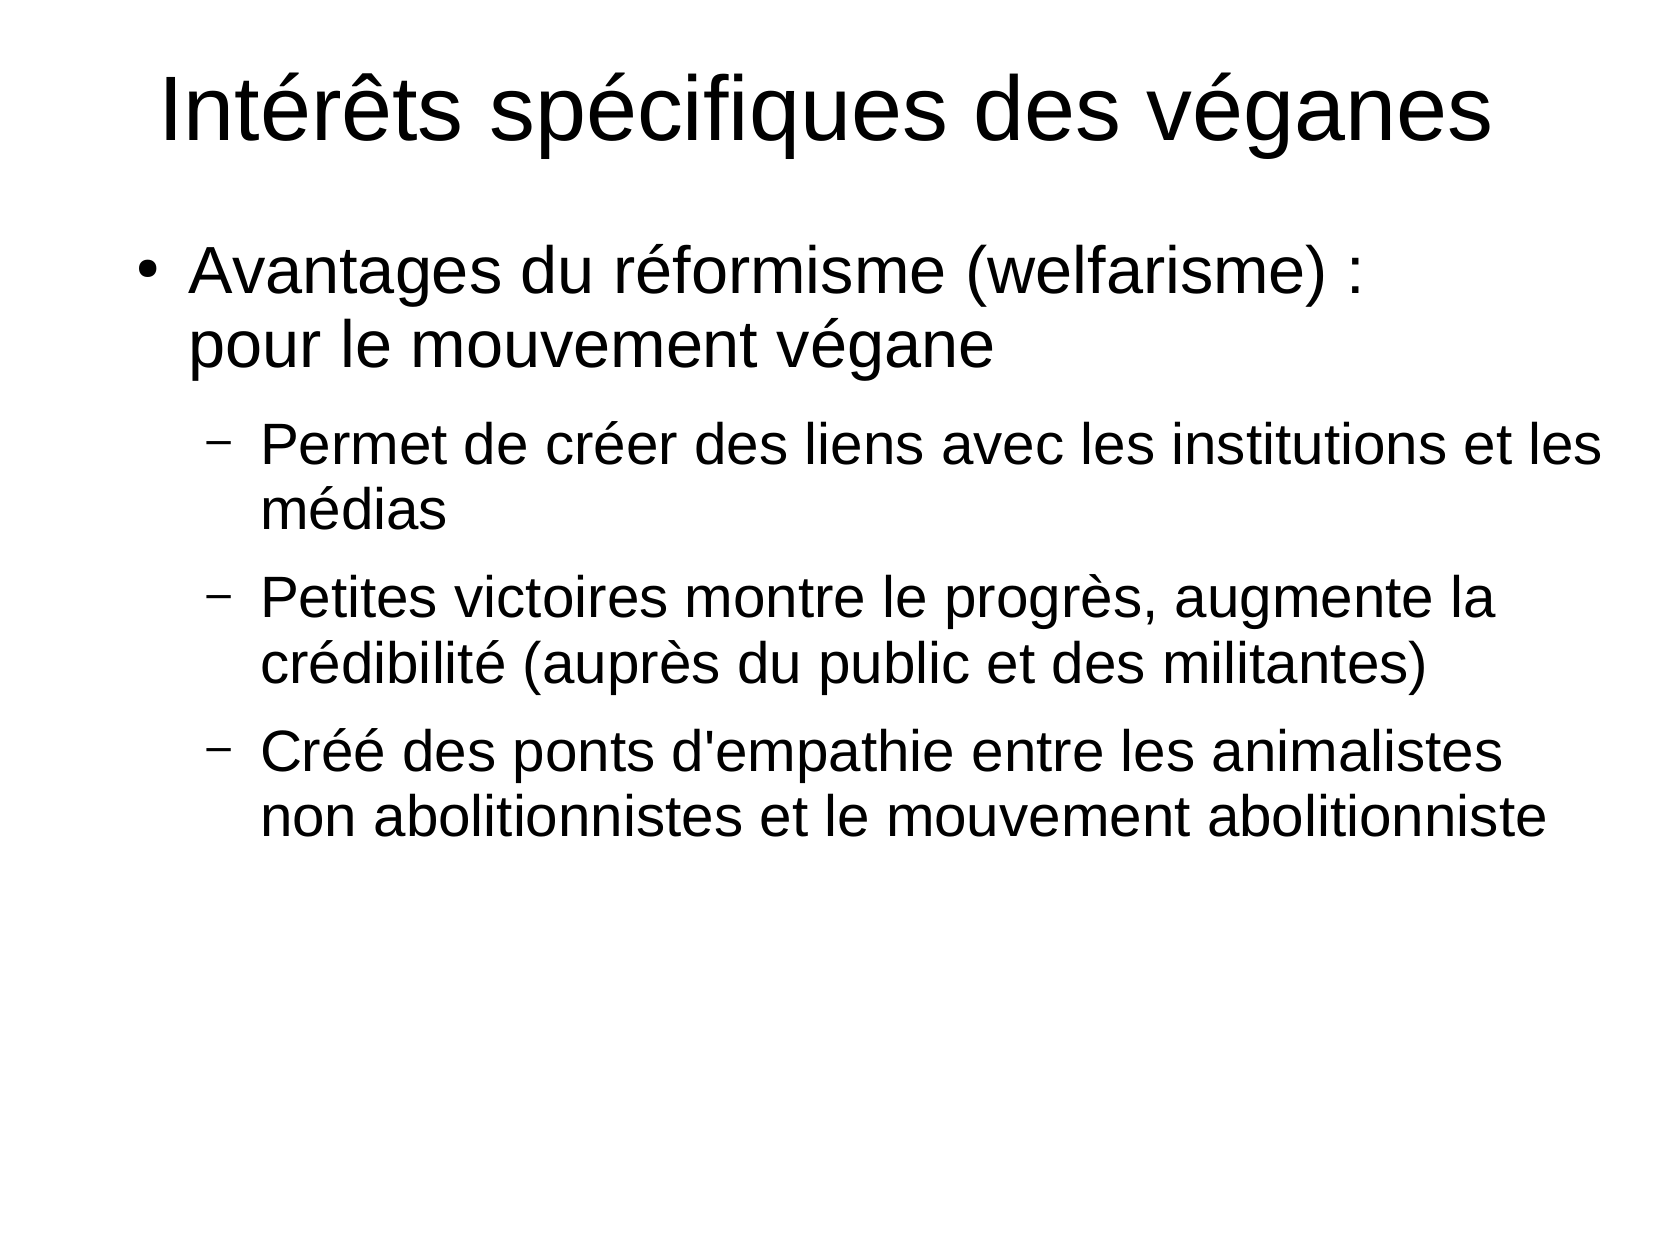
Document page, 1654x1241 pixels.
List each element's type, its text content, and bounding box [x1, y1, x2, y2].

list Avantages du réformisme (welfarisme) : pour le mouvement végane Permet de créer des liens avec les institutions et les médias Petites victoires montre le progrès, augmente la crédibilité (auprès du public et des militantes) Créé des ponts d'empathie entre les animalistes non abolitionnistes et le mouvement abolitionniste [118, 232, 1607, 1241]
title Intérêts spécifiques des véganes [82, 5, 1571, 213]
